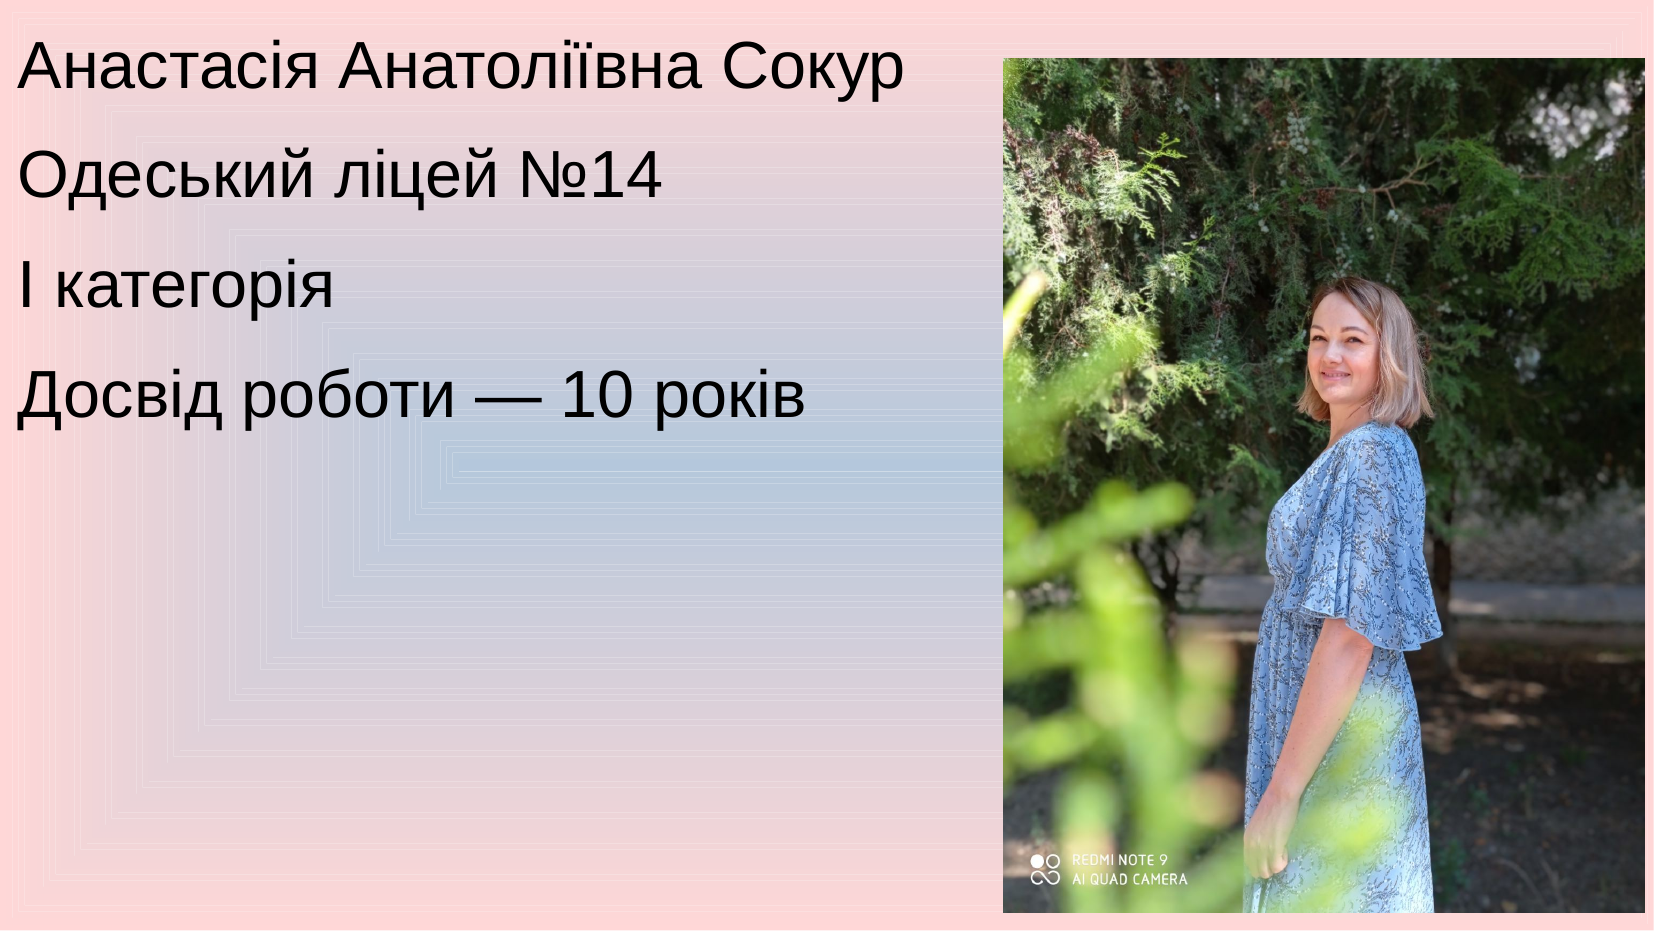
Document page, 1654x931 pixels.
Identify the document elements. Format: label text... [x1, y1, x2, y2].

list Анастасія Анатоліївна Сокур Одеський ліцей №14 І категорія Досвід роботи — 10 років [17, 21, 1506, 562]
picture [1003, 59, 1645, 913]
